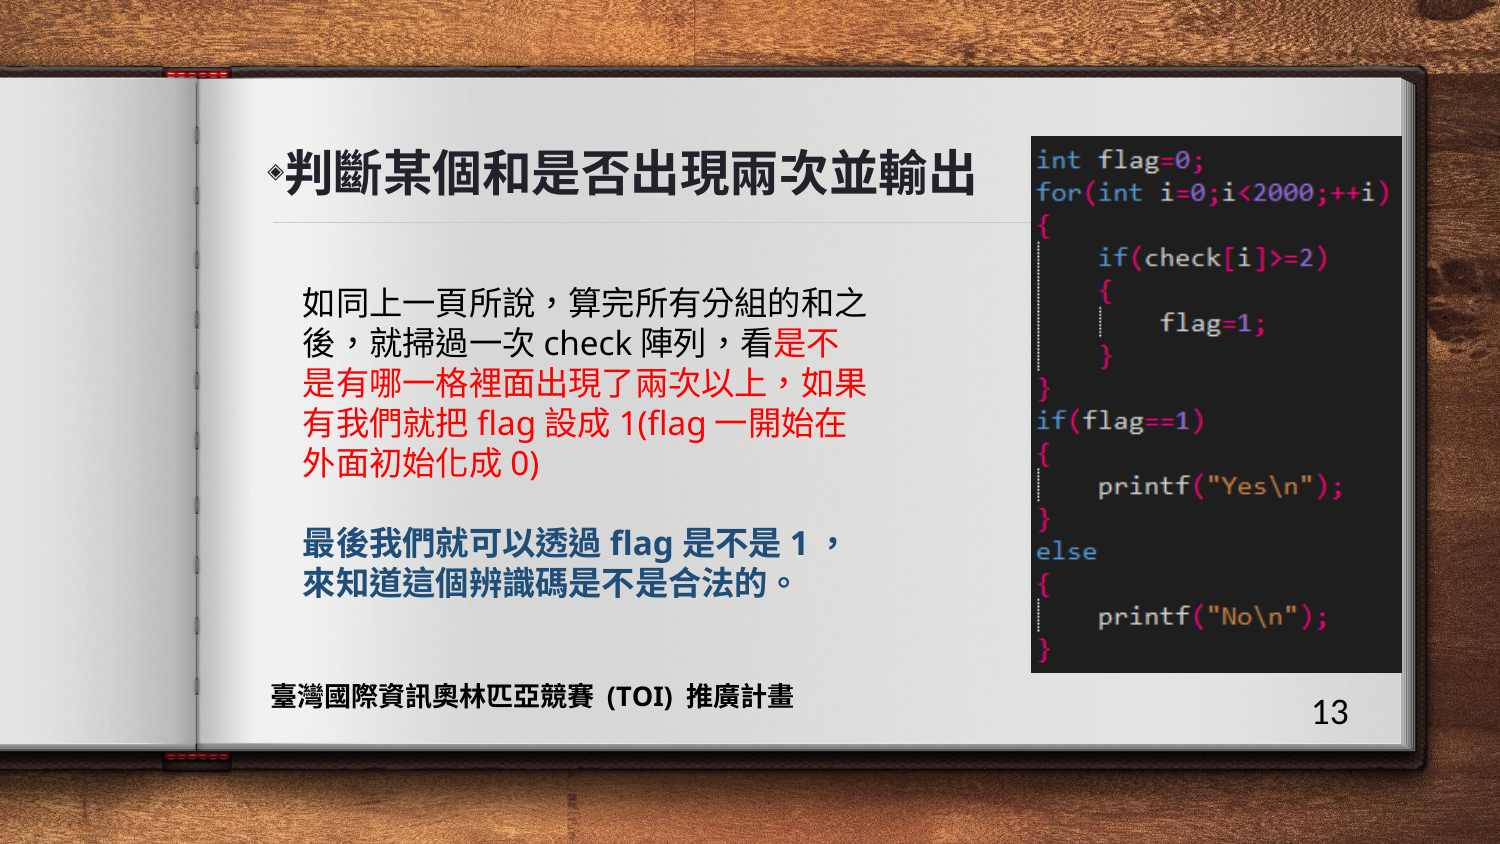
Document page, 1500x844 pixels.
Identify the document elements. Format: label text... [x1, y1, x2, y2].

text_box [1295, 673, 1386, 737]
list 判斷某個和是否出現兩次並輸出 [252, 126, 1194, 216]
text_box 如同上一頁所說，算完所有分組的和之後，就掃過一次check陣列，看是不是有哪一格裡面出現了兩次以上，如果有我們就把flag設成1(flag一開始在外面初始化成0) 最後我們就可以透過flag是不是1，來知道這個辨識碼是不是合法的。 [287, 275, 886, 614]
picture [1031, 136, 1402, 673]
